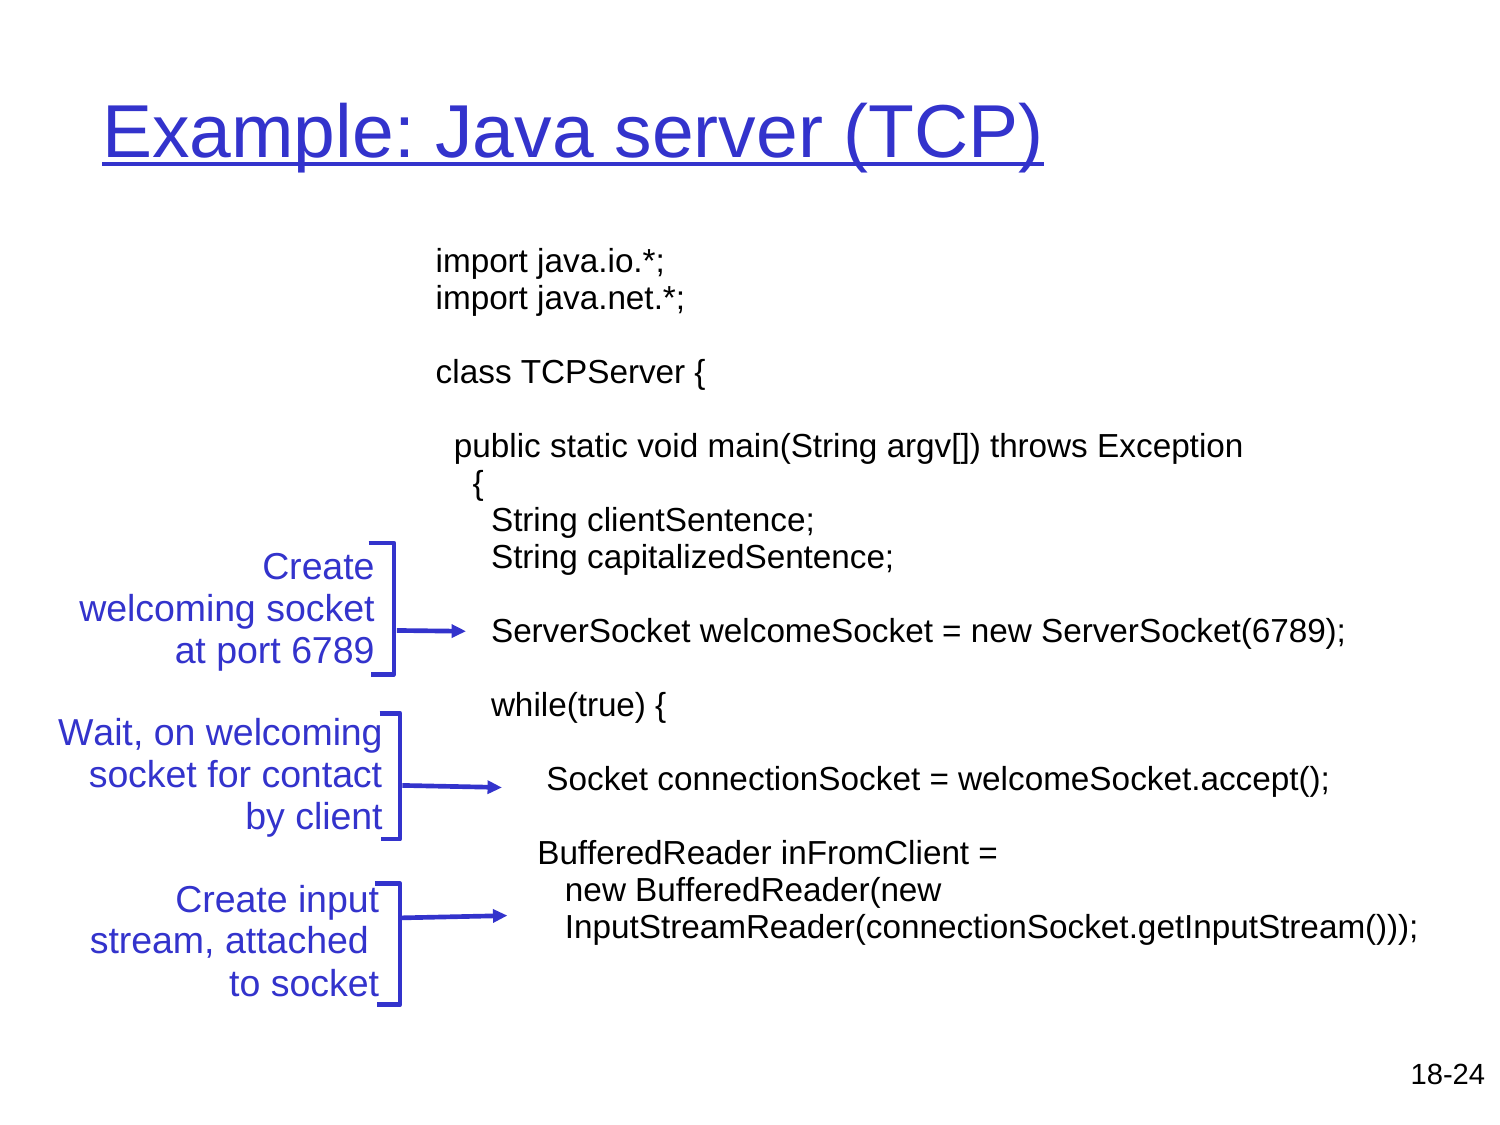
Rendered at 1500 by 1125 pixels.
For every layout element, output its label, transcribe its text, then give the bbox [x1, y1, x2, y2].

text_box import java.io.*; import java.net.*; class TCPServer { public static void main(String argv[]) throws Exception { String clientSentence; String capitalizedSentence; ServerSocket welcomeSocket = new ServerSocket(6789); while(true) { Socket connectionSocket = welcomeSocket.accept(); BufferedReader inFromClient = new BufferedReader(new InputStreamReader(connectionSocket.getInputStream())); [420, 234, 1444, 1028]
title Example: Java server (TCP) [87, 37, 1363, 225]
text_box Create welcoming socket at port 6789 [64, 537, 390, 679]
text_box Create input stream, attached to socket [74, 870, 395, 1012]
text_box Wait, on welcoming socket for contact by client [43, 703, 398, 845]
